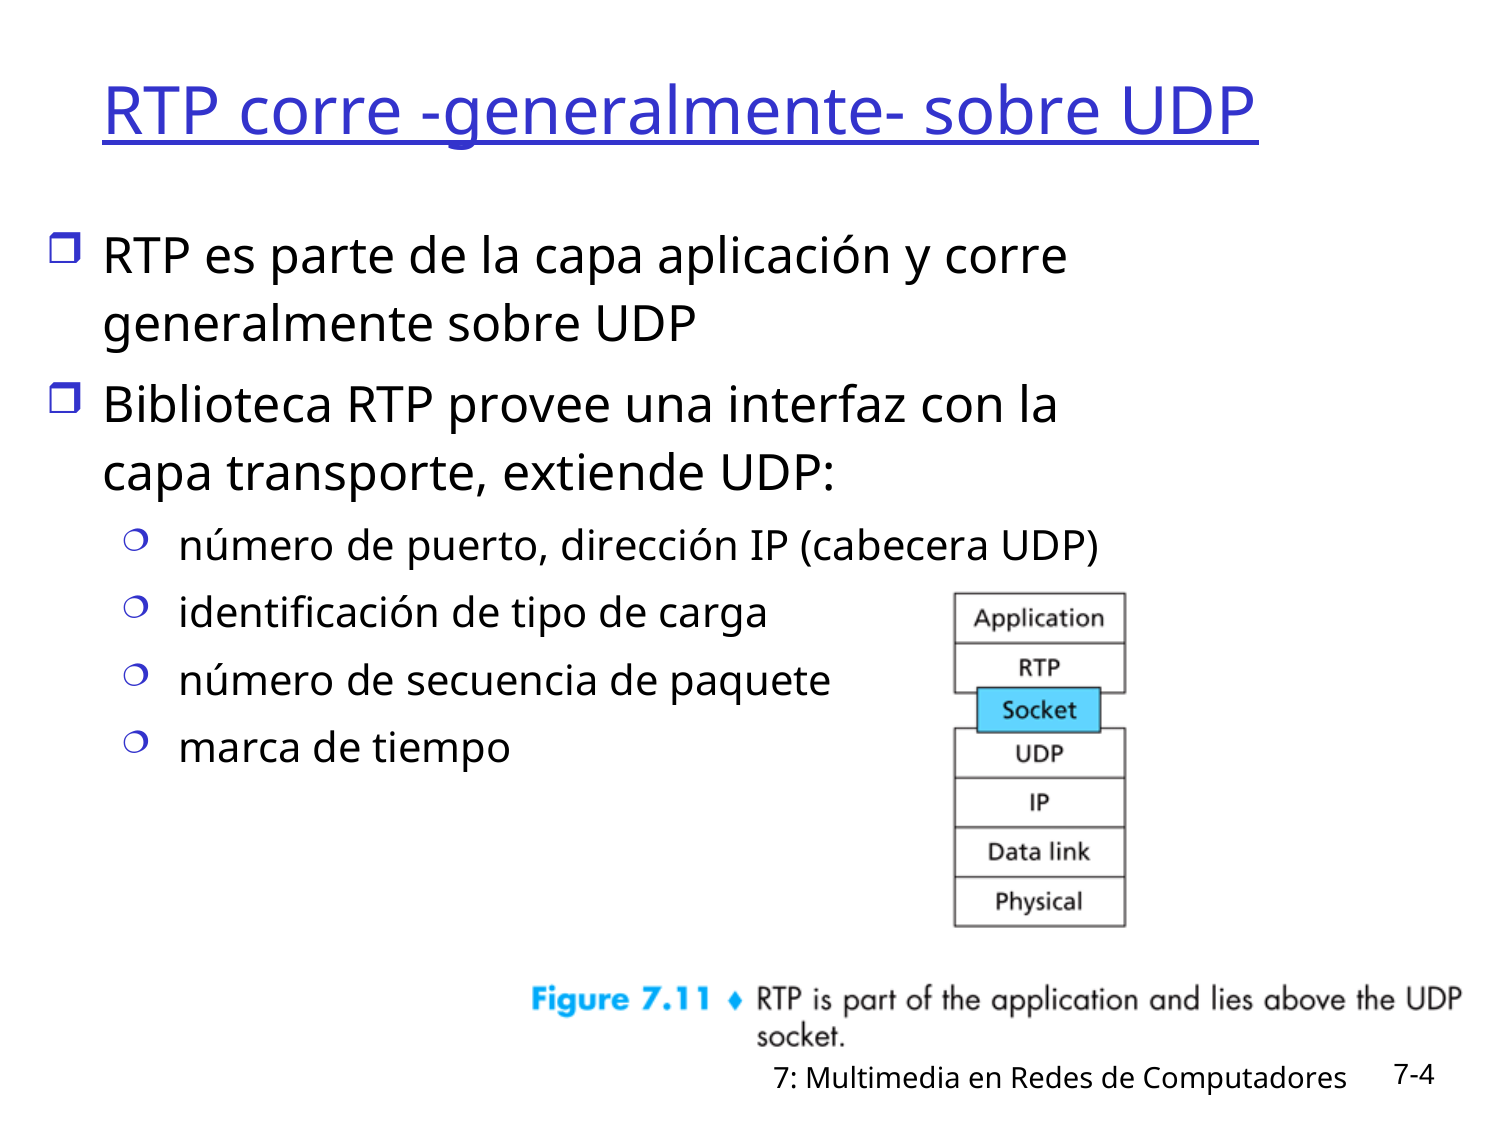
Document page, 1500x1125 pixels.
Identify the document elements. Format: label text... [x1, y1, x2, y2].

title RTP corre -generalmente- sobre UDP [87, 29, 1363, 189]
list RTP es parte de la capa aplicación y corre generalmente sobre UDP Biblioteca RTP provee una interfaz con la capa transporte, extiende UDP: número de puerto, dirección IP (cabecera UDP) identificación de tipo de carga número de secuencia de paquete marca de tiempo [46, 219, 1159, 963]
picture [531, 590, 1463, 1051]
